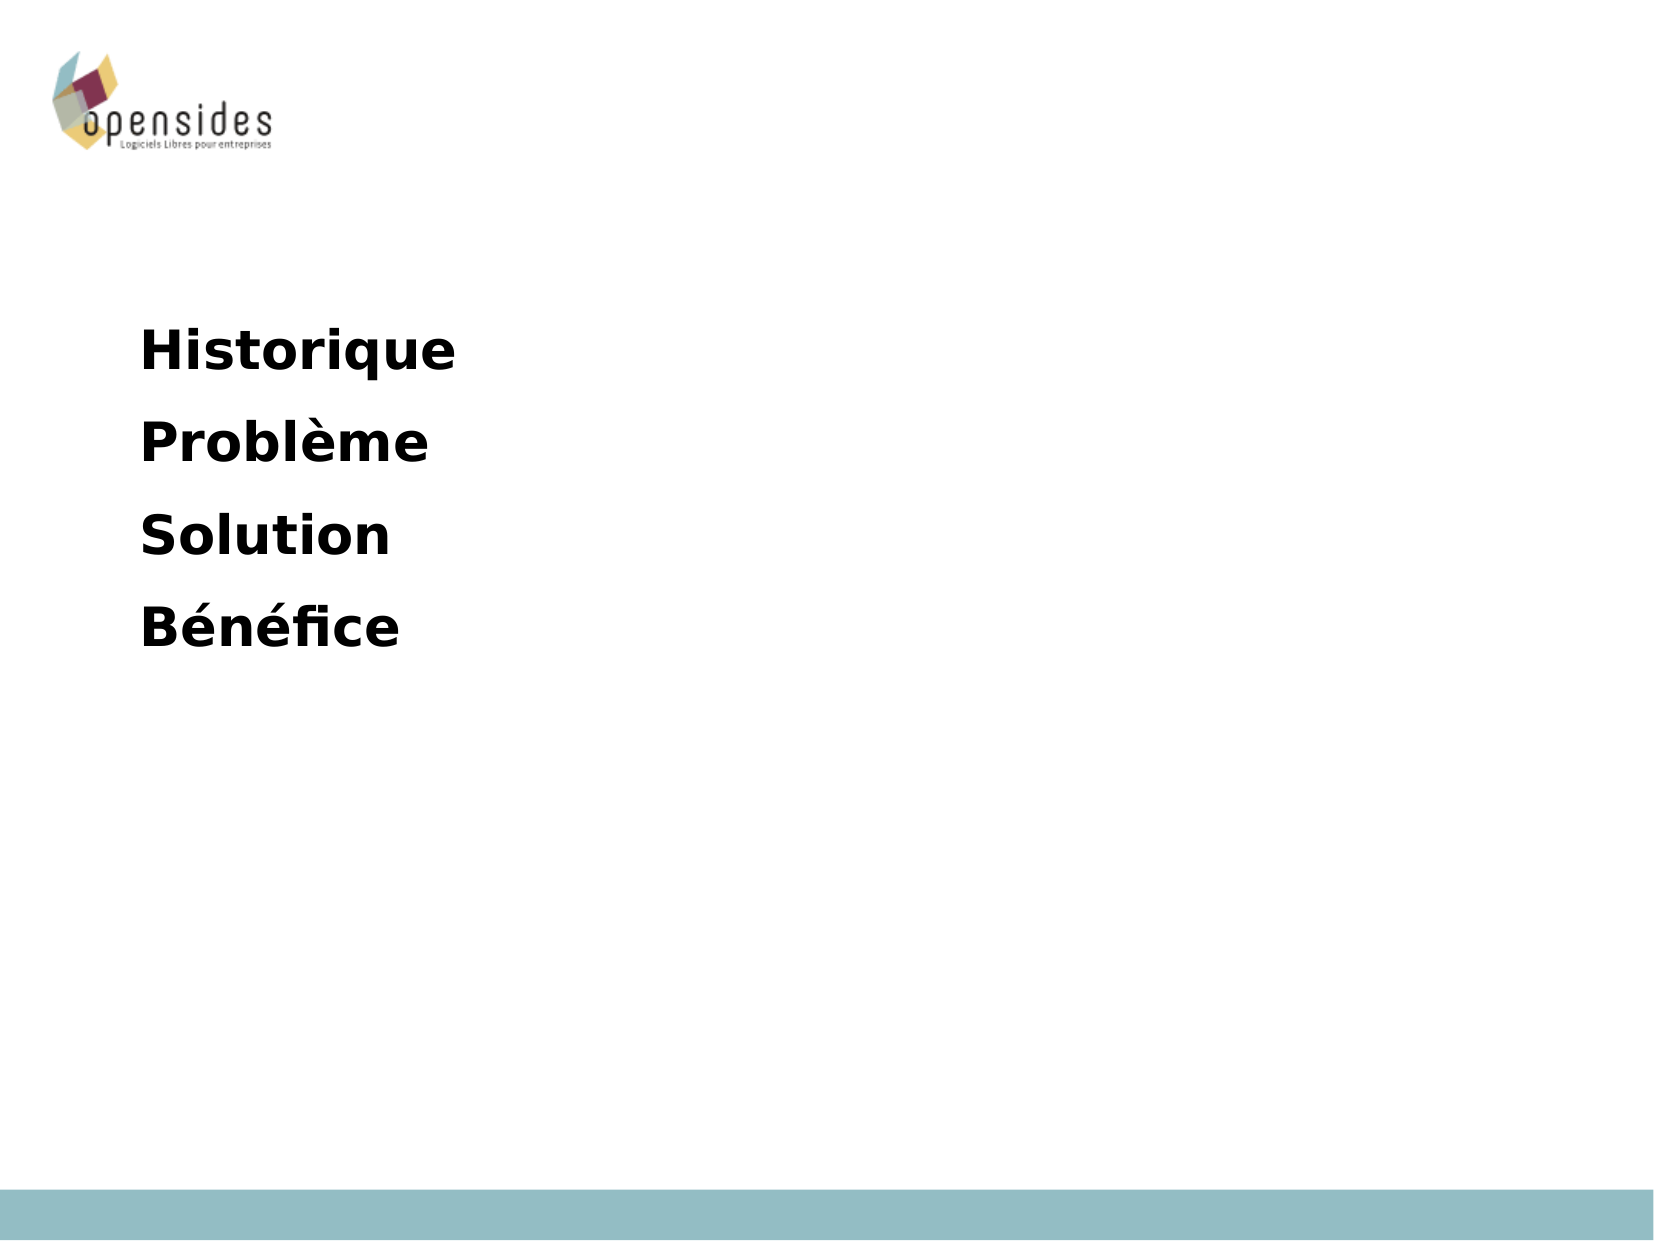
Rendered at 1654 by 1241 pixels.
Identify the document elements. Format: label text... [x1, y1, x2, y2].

text_box [0, 1189, 1654, 1241]
picture [22, 30, 308, 187]
list Historique Problème Solution Bénéfice [121, 226, 1534, 1008]
